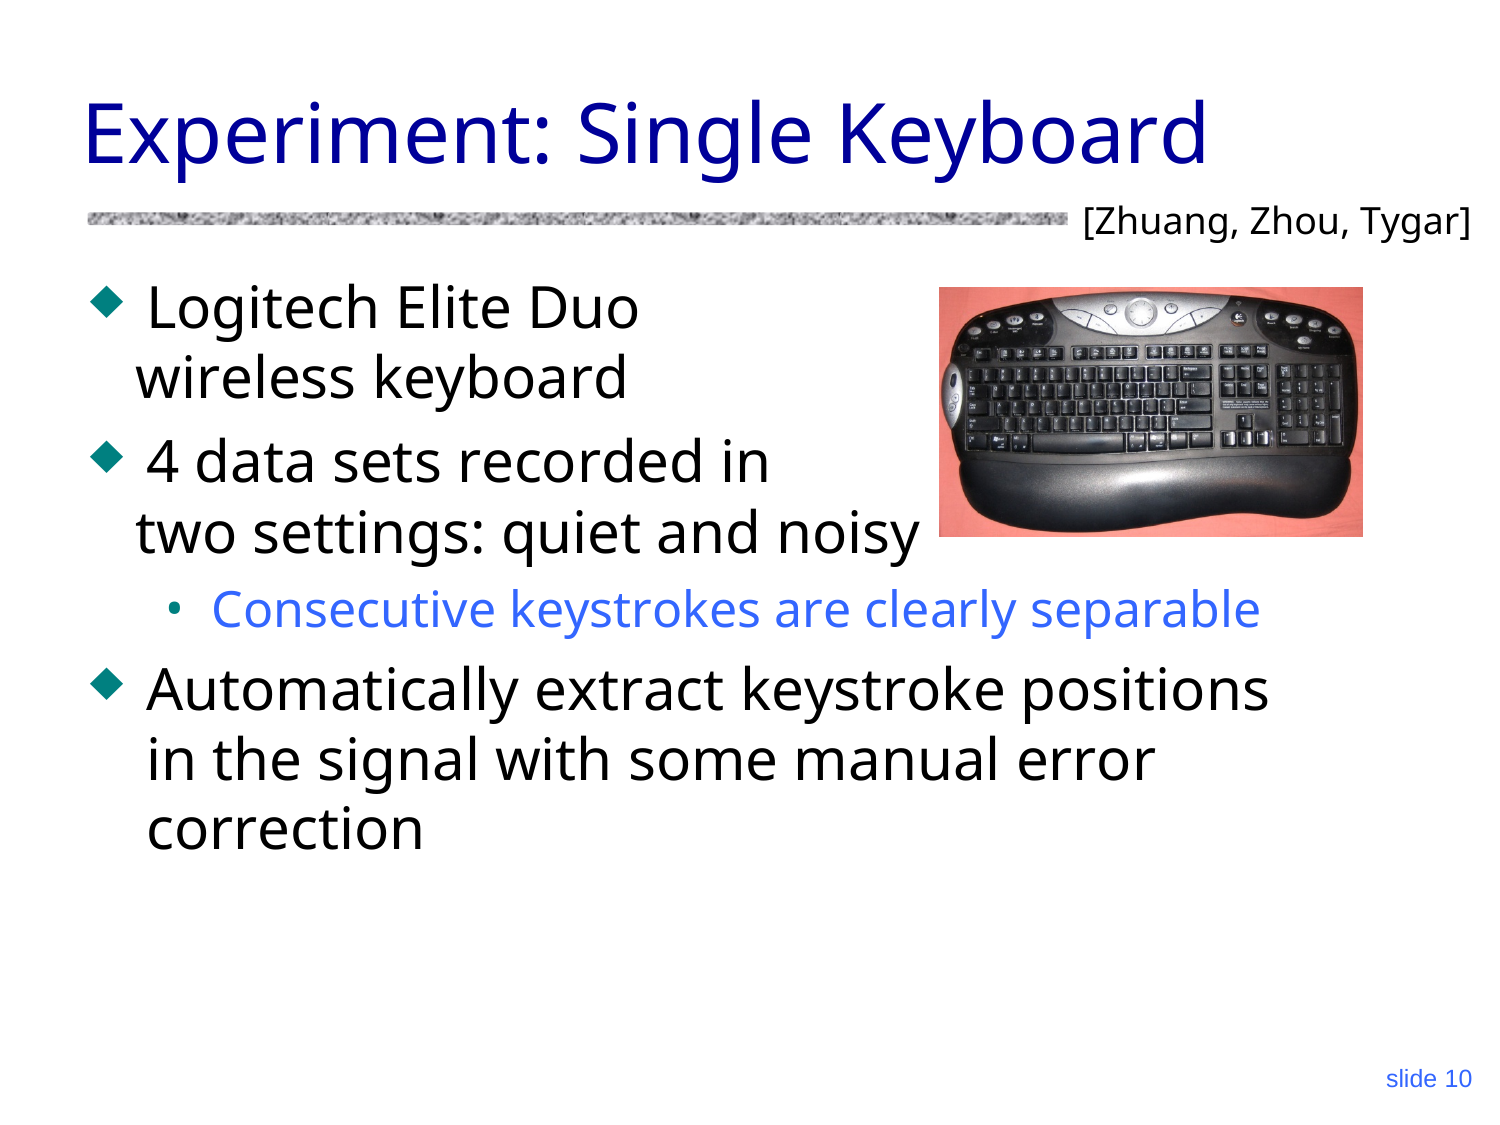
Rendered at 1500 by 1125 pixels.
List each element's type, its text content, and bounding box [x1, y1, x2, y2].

text_box slide <number> [1174, 1025, 1488, 1101]
picture [939, 287, 1363, 537]
text_box [Zhuang, Zhou, Tygar] [1067, 189, 1487, 250]
list Logitech Elite Duo wireless keyboard 4 data sets recorded in two settings: quiet and noisy Consecutive keystrokes are clearly separable Automatically extract keystroke positions in the signal with some manual error correction [74, 262, 1342, 994]
picture [87, 212, 1067, 226]
title Experiment: Single Keyboard [66, 37, 1342, 188]
